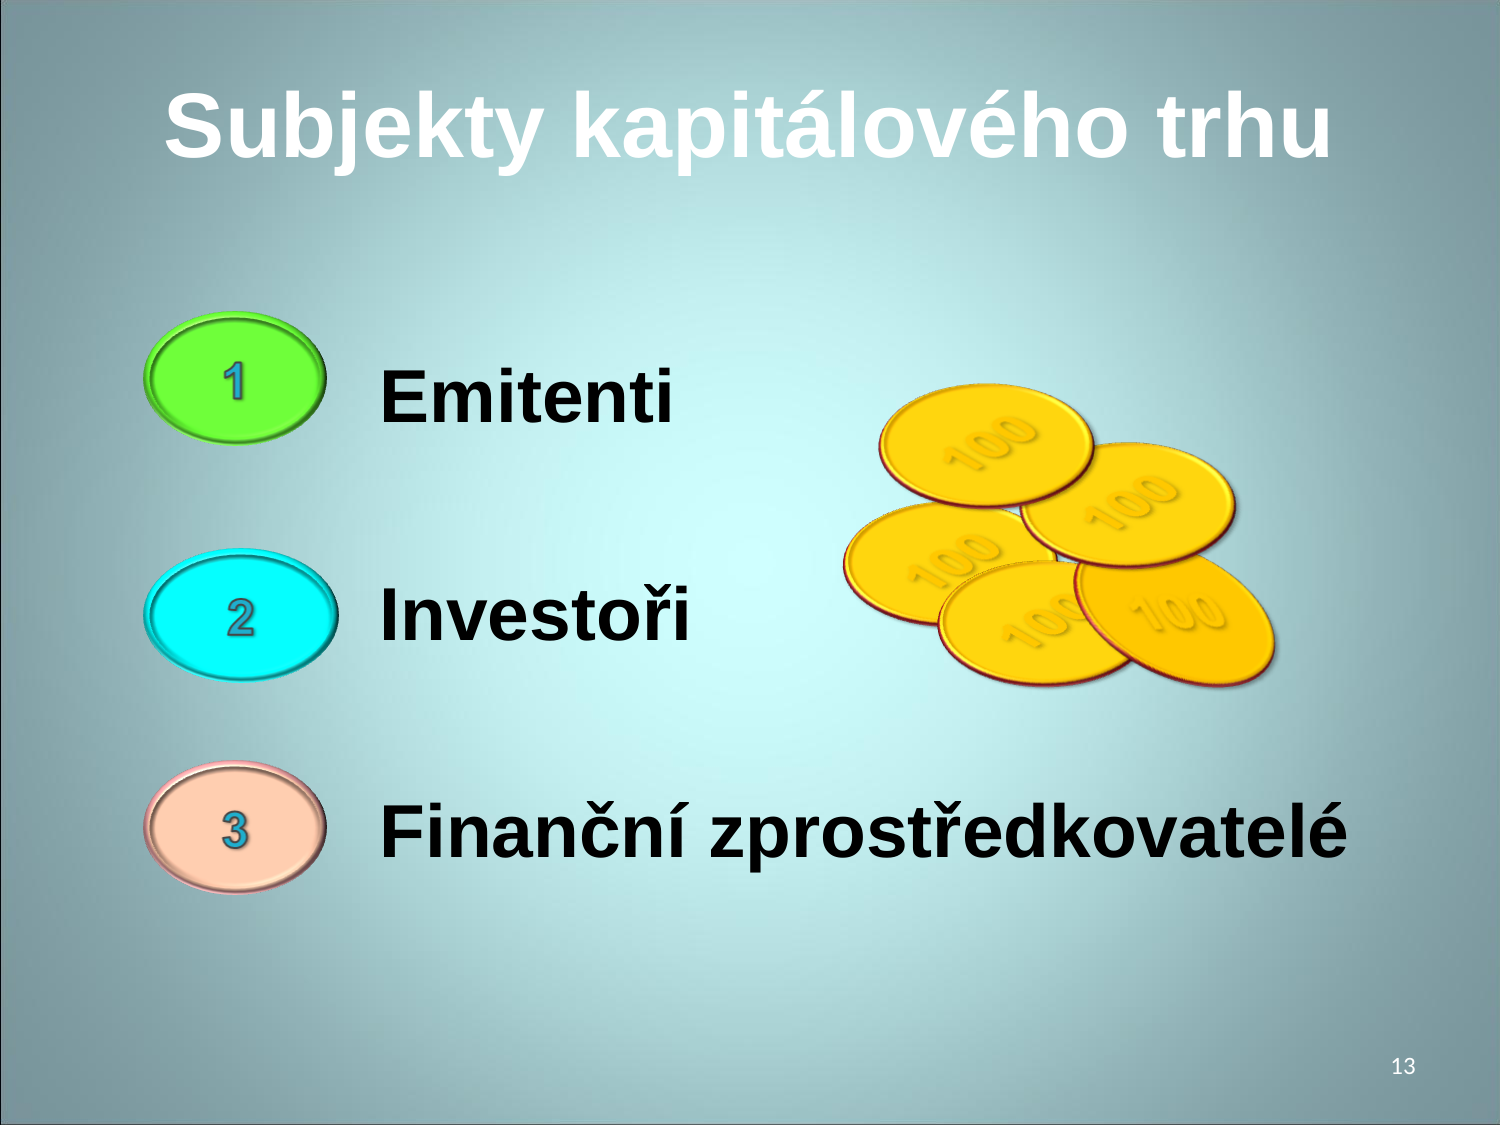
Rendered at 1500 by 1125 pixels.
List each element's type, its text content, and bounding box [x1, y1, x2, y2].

list Emitenti Investoři Finanční zprostředkovatelé [64, 231, 1415, 975]
picture [0, 0, 1500, 1125]
text_box <číslo> [1080, 1034, 1431, 1095]
title Subjekty kapitálového trhu [75, 45, 1426, 197]
